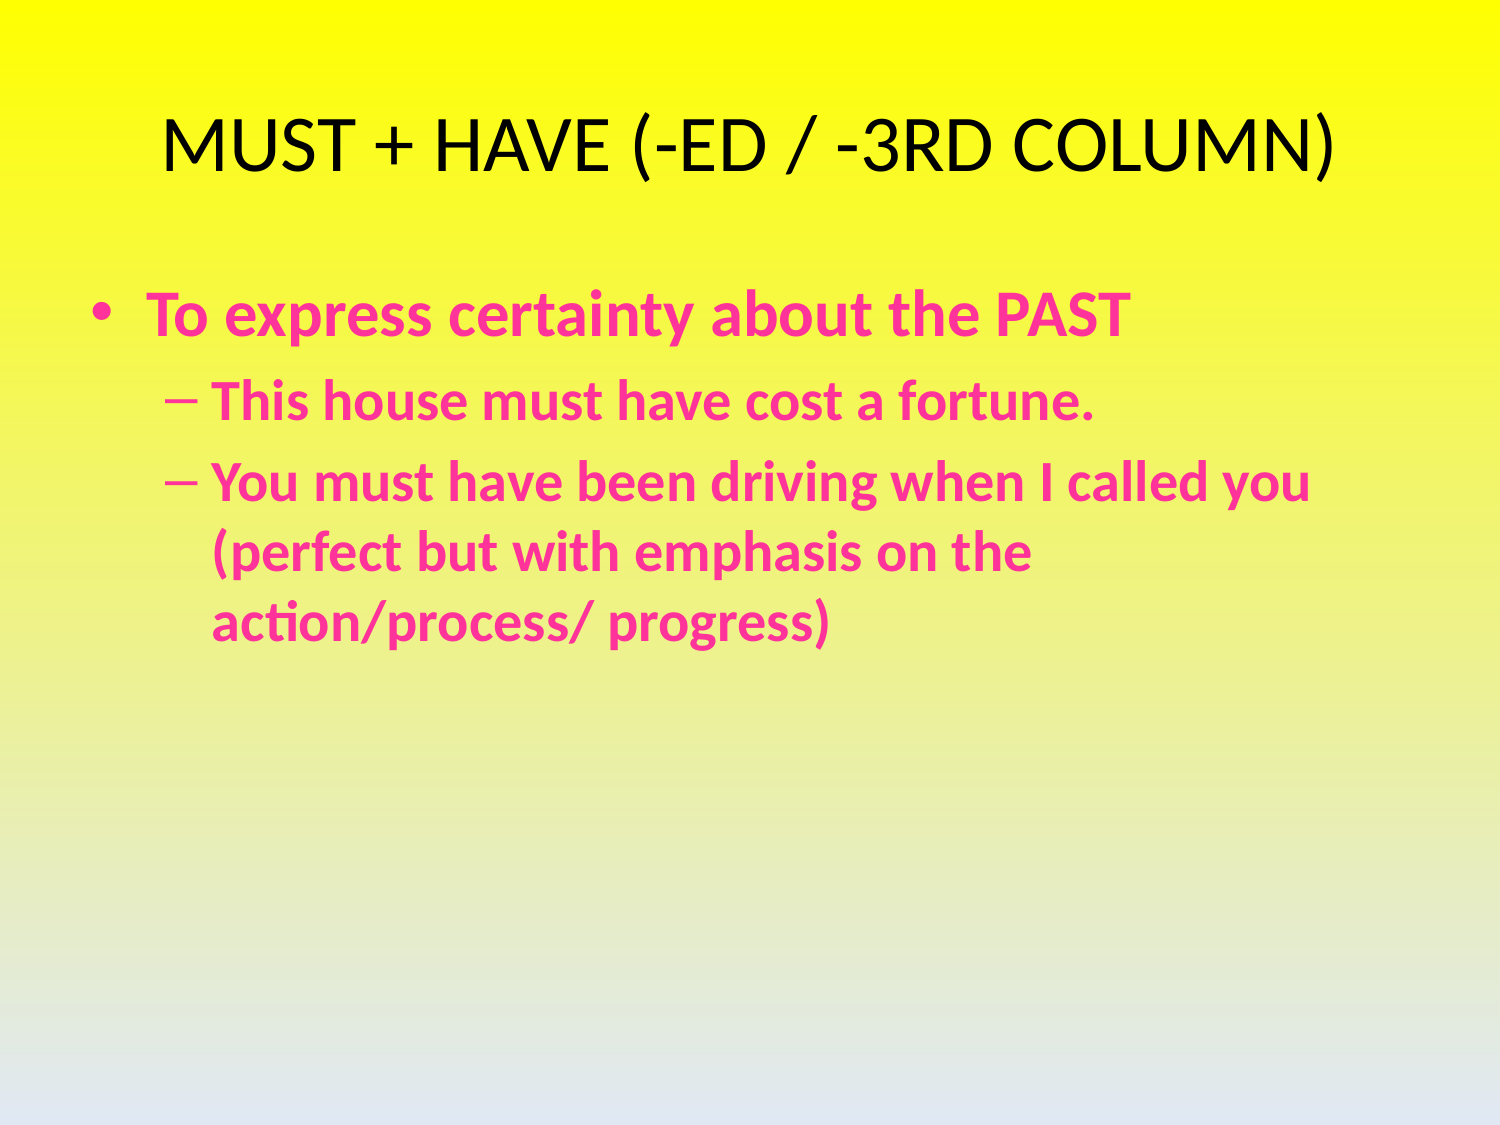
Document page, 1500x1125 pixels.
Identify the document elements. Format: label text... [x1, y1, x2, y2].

title MUST + HAVE (-ED / -3RD COLUMN) [75, 45, 1425, 233]
list To express certainty about the PAST This house must have cost a fortune. You must have been driving when I called you (perfect but with emphasis on the action/process/ progress) [75, 262, 1425, 1005]
